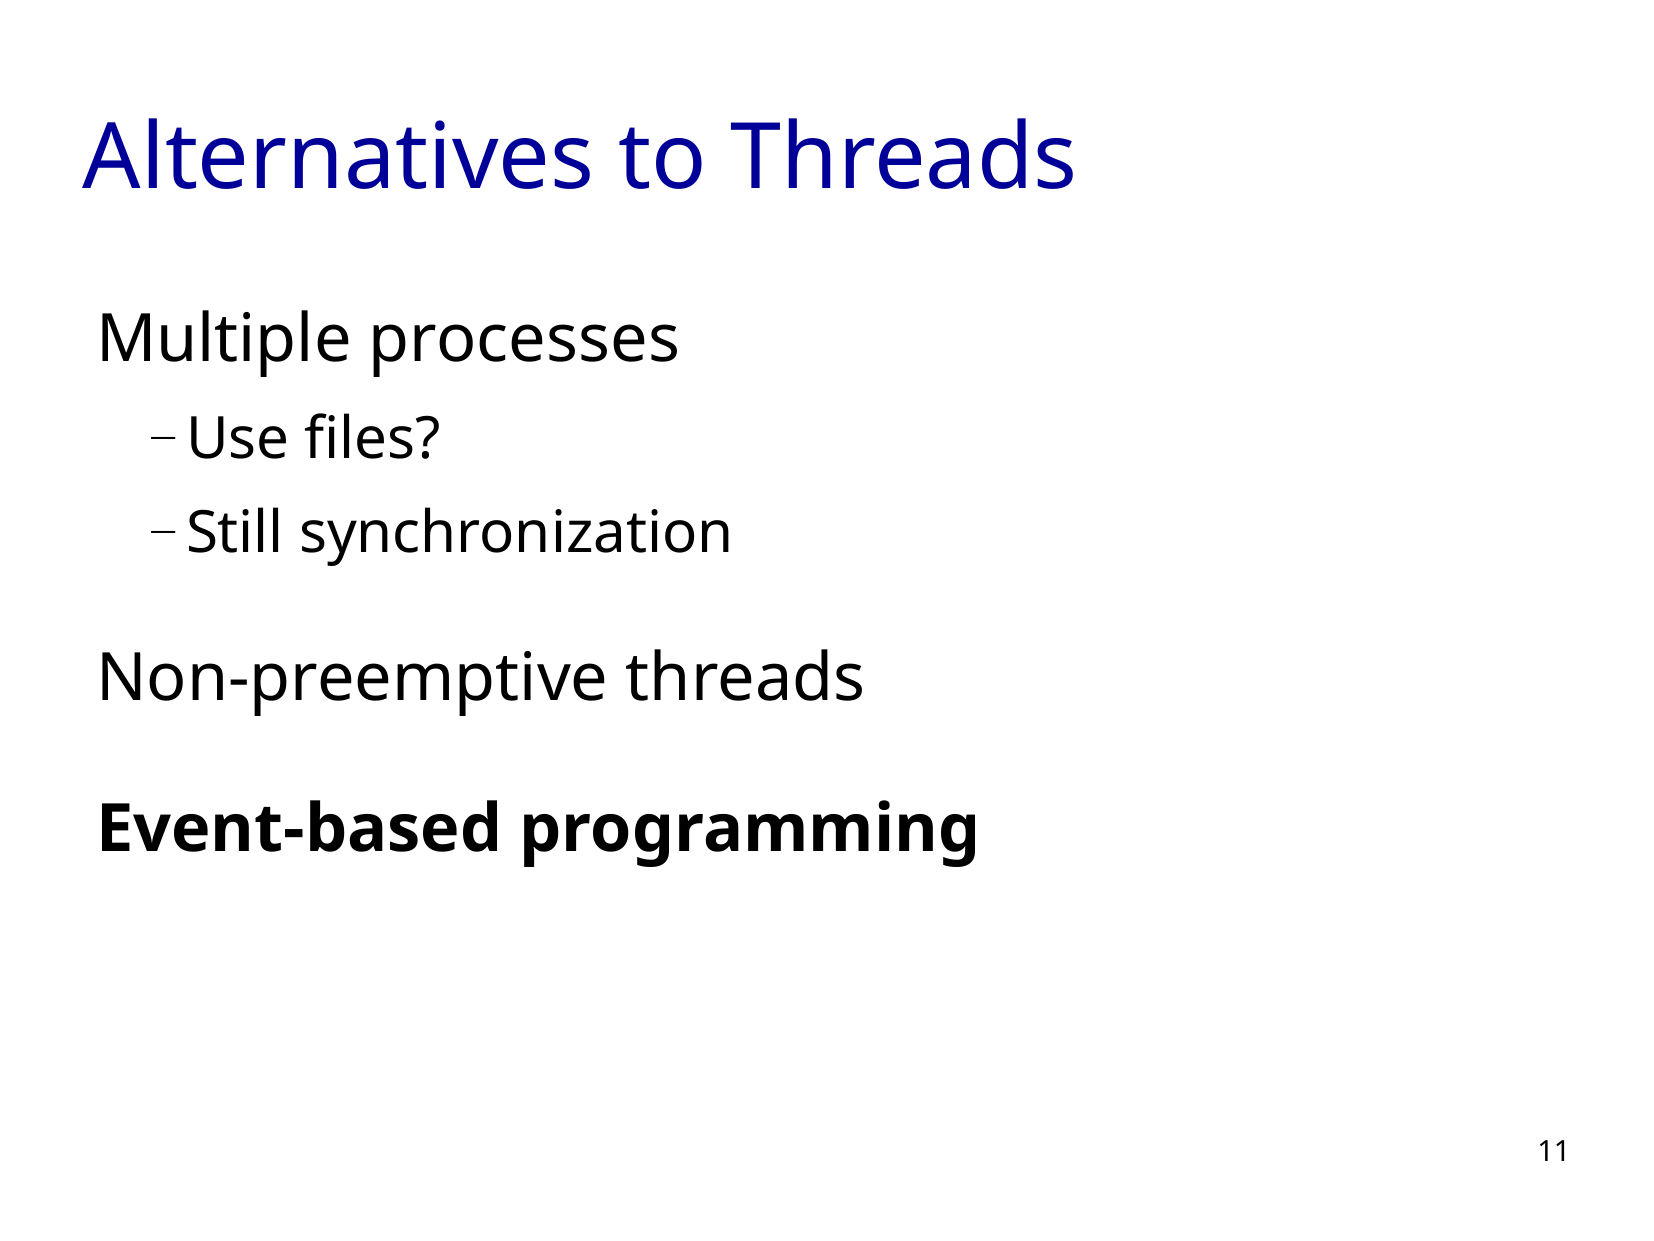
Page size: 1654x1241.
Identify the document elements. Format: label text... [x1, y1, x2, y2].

list Multiple processes Use files? Still synchronization Non-preemptive threads Event-based programming [60, 290, 1571, 1096]
title Alternatives to Threads [82, 49, 1571, 257]
